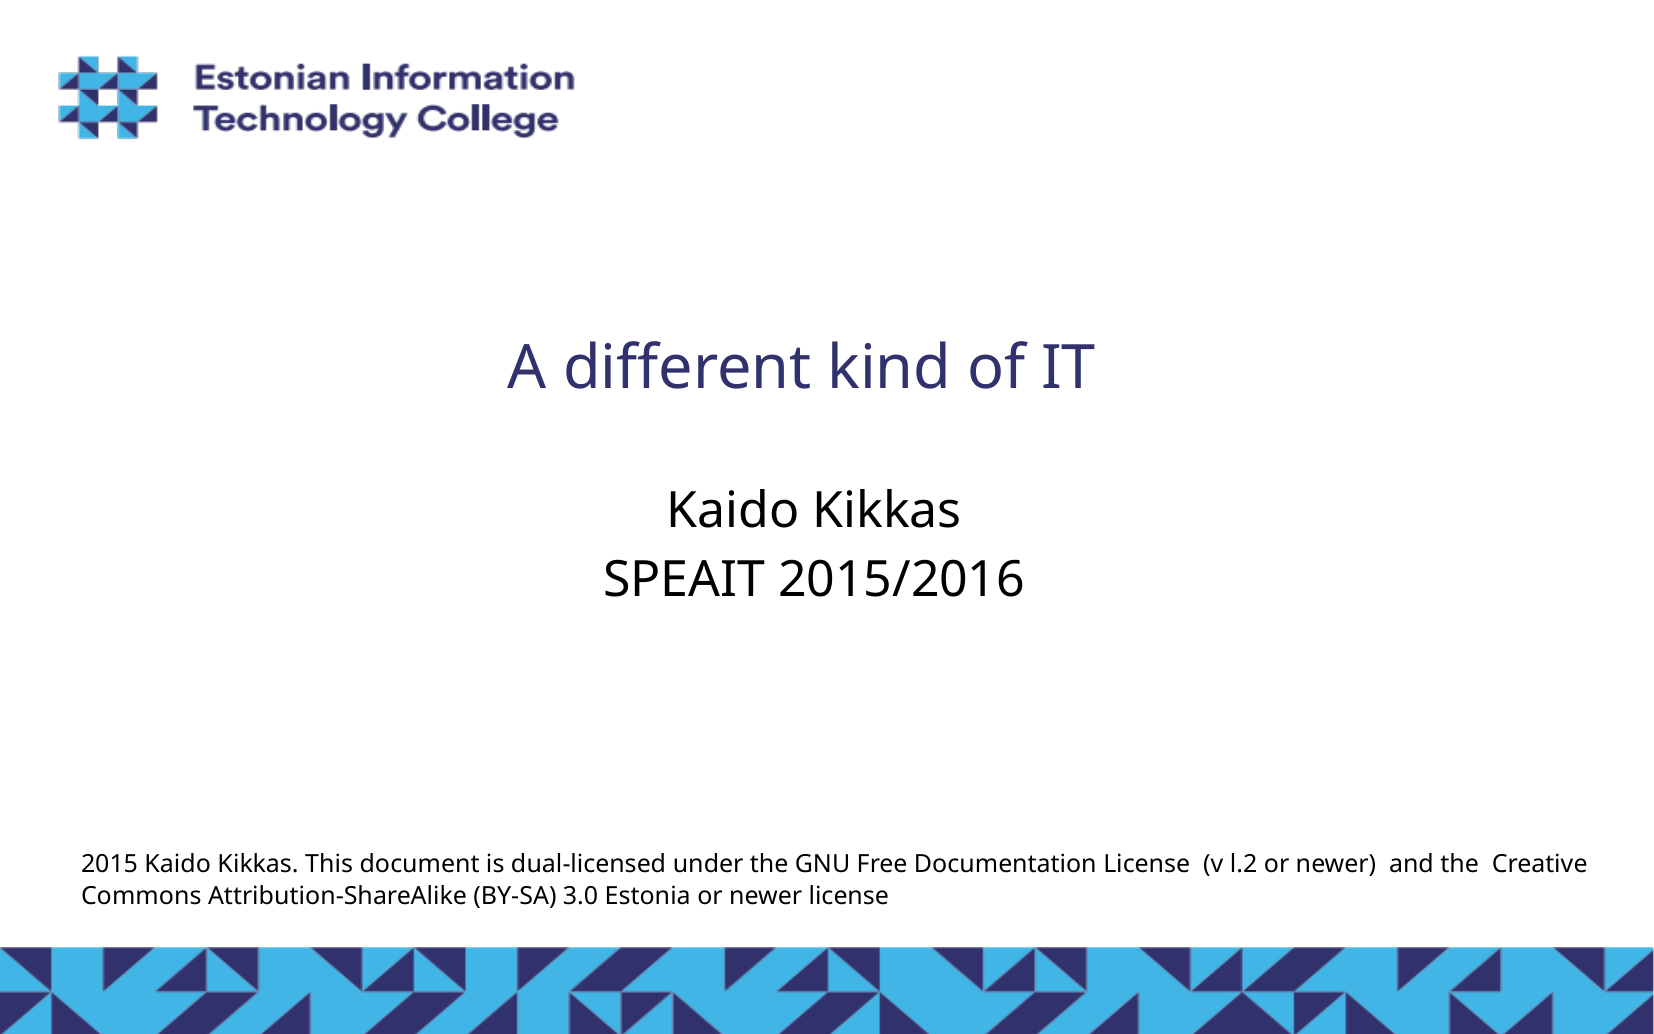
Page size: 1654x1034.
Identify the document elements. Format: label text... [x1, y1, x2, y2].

text_box Kaido Kikkas SPEAIT 2015/2016 [553, 467, 1075, 615]
text_box 2015 Kaido Kikkas. This document is dual-licensed under the GNU Free Documentation License (v l.2 or newer) and the Creative Commons Attribution-ShareAlike (BY-SA) 3.0 Estonia or newer license [66, 840, 1654, 920]
title A different kind of IT [222, 278, 1382, 451]
